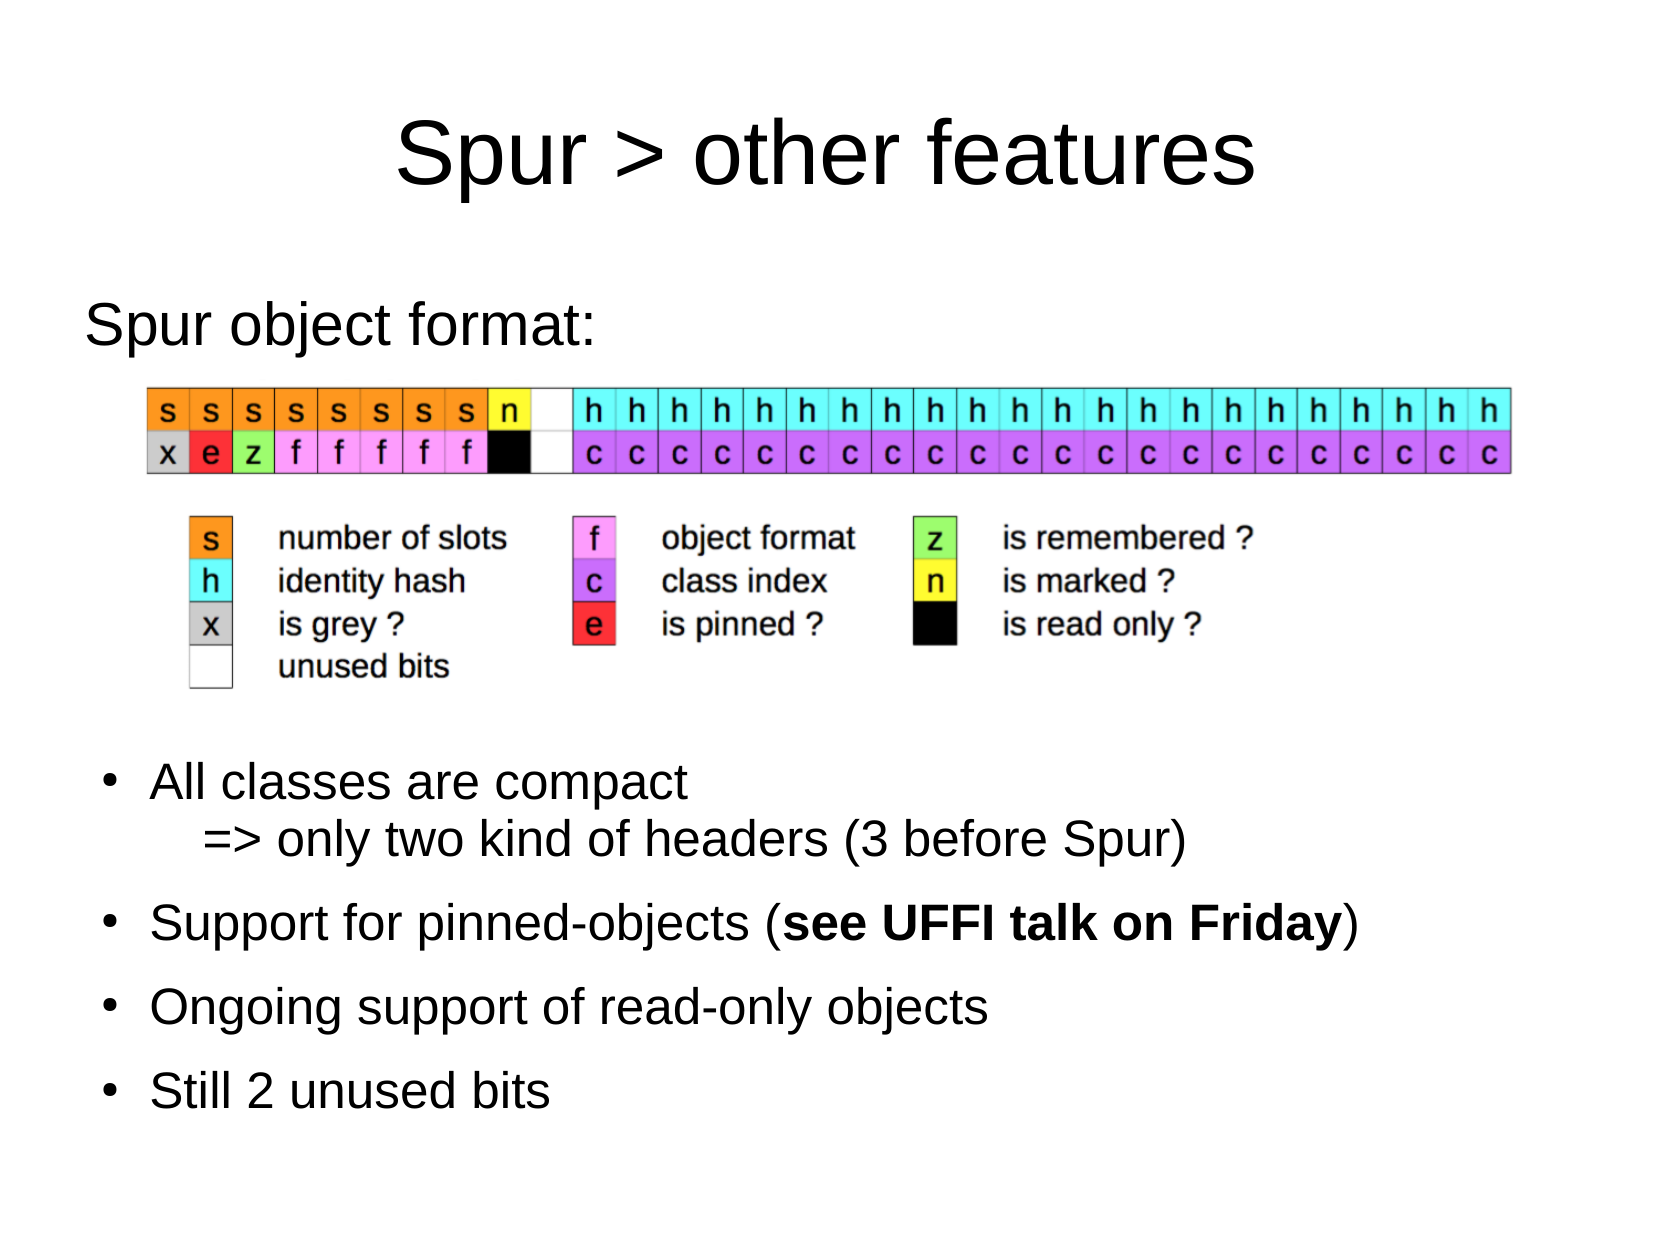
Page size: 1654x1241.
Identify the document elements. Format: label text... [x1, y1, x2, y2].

picture [138, 379, 1531, 702]
title Spur > other features [82, 49, 1571, 257]
list Spur object format: All classes are compact => only two kind of headers (3 before Spur) Support for pinned-objects (see UFFI talk on Friday) Ongoing support of read-only objects Still 2 unused bits [84, 290, 1573, 1126]
